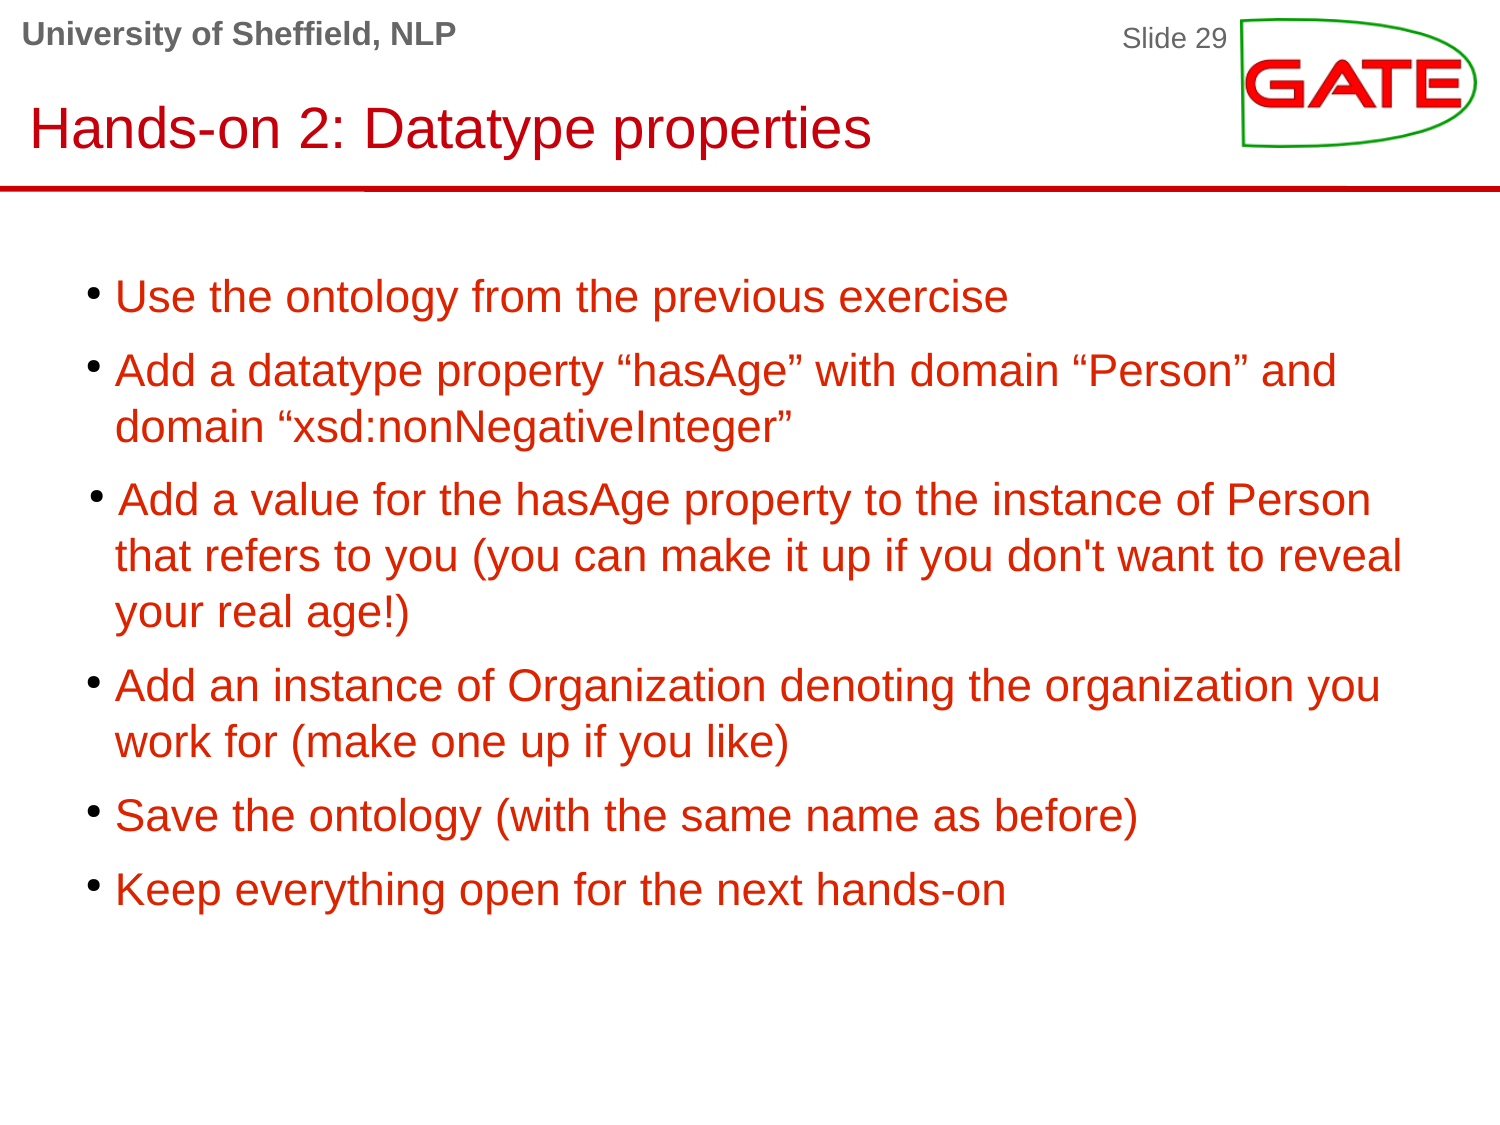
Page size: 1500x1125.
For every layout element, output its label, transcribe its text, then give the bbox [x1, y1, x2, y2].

title Hands-on 2: Datatype properties [29, 62, 1270, 197]
picture [1240, 18, 1477, 148]
list Use the ontology from the previous exercise Add a datatype property “hasAge” with domain “Person” and domain “xsd:nonNegativeInteger” Add a value for the hasAge property to the instance of Person that refers to you (you can make it up if you don't want to reveal your real age!) Add an instance of Organization denoting the organization you work for (make one up if you like) Save the ontology (with the same name as before) Keep everything open for the next hands-on [29, 265, 1425, 1007]
